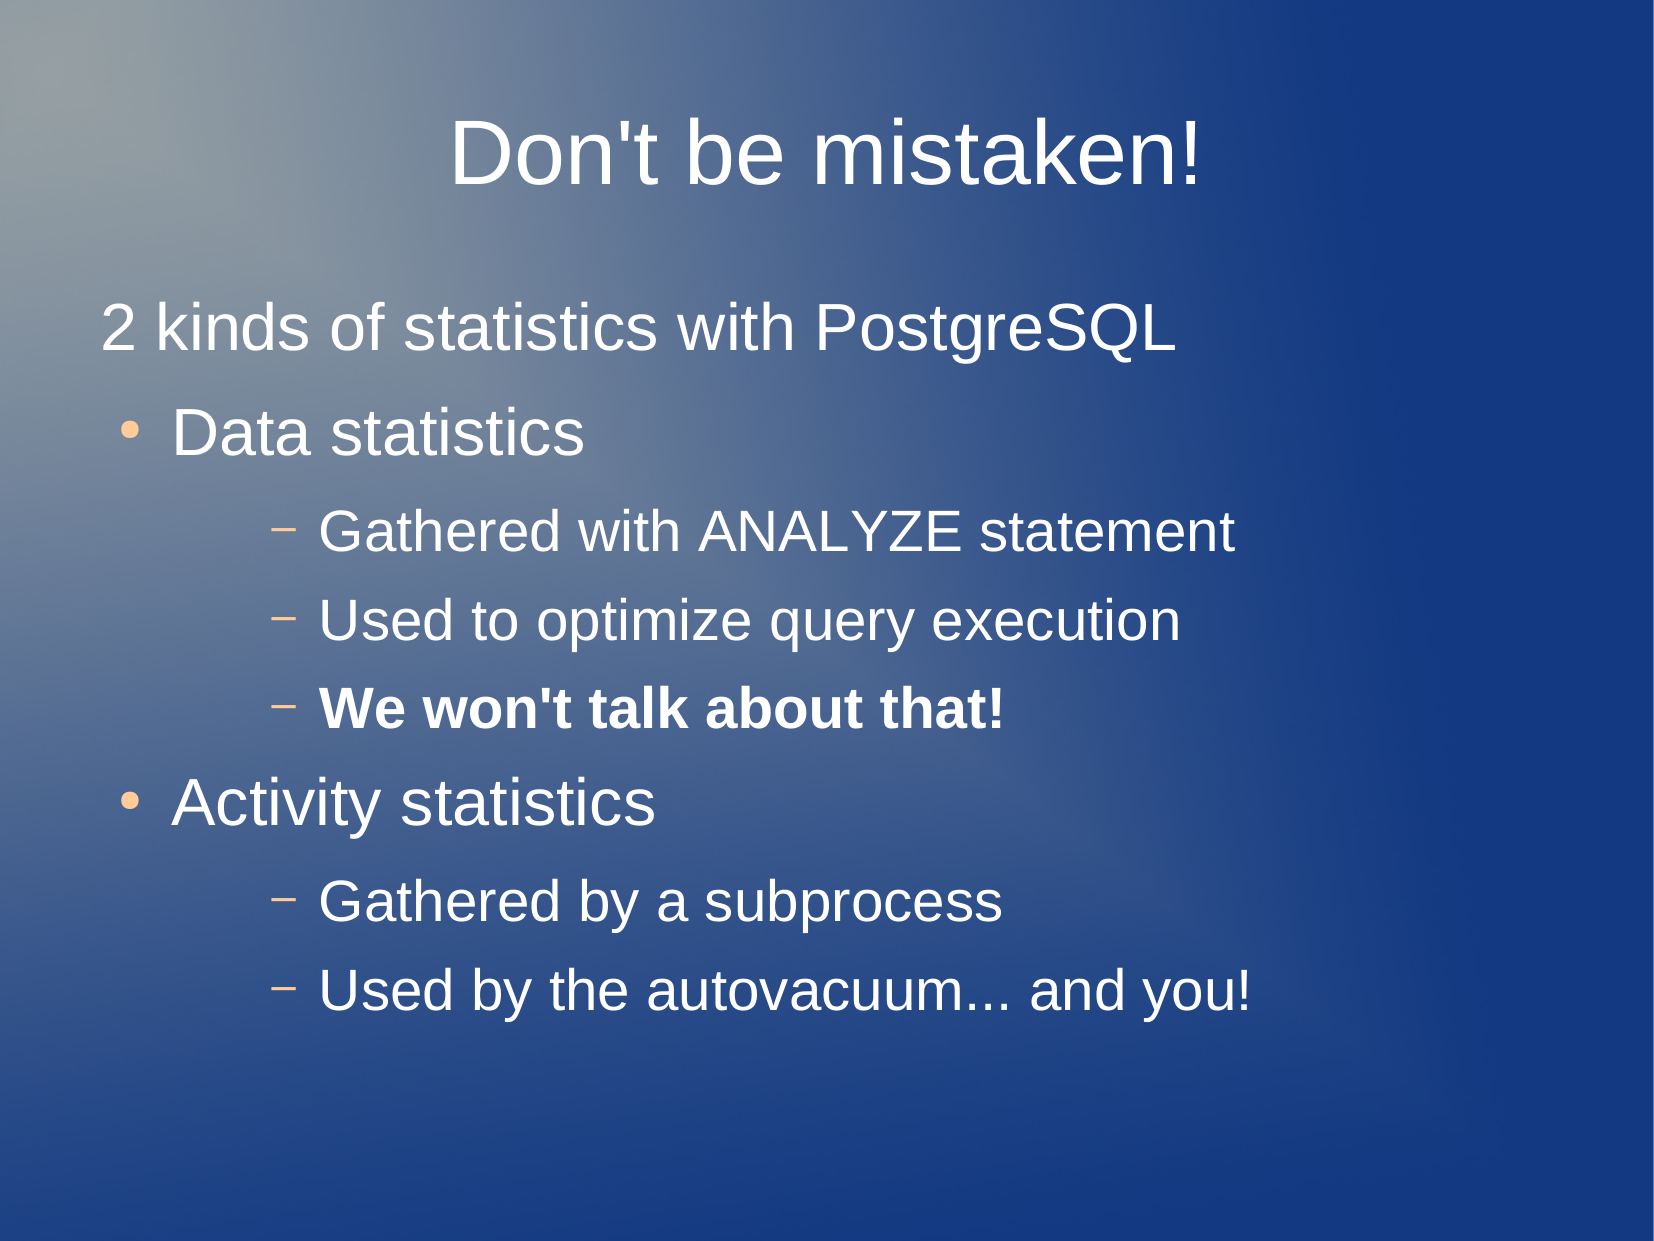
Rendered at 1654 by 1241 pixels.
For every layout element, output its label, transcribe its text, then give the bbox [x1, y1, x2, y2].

picture [0, 0, 1654, 1241]
title Don't be mistaken! [82, 49, 1571, 257]
list 2 kinds of statistics with PostgreSQL Data statistics Gathered with ANALYZE statement Used to optimize query execution We won't talk about that! Activity statistics Gathered by a subprocess Used by the autovacuum... and you! [82, 290, 1571, 1109]
